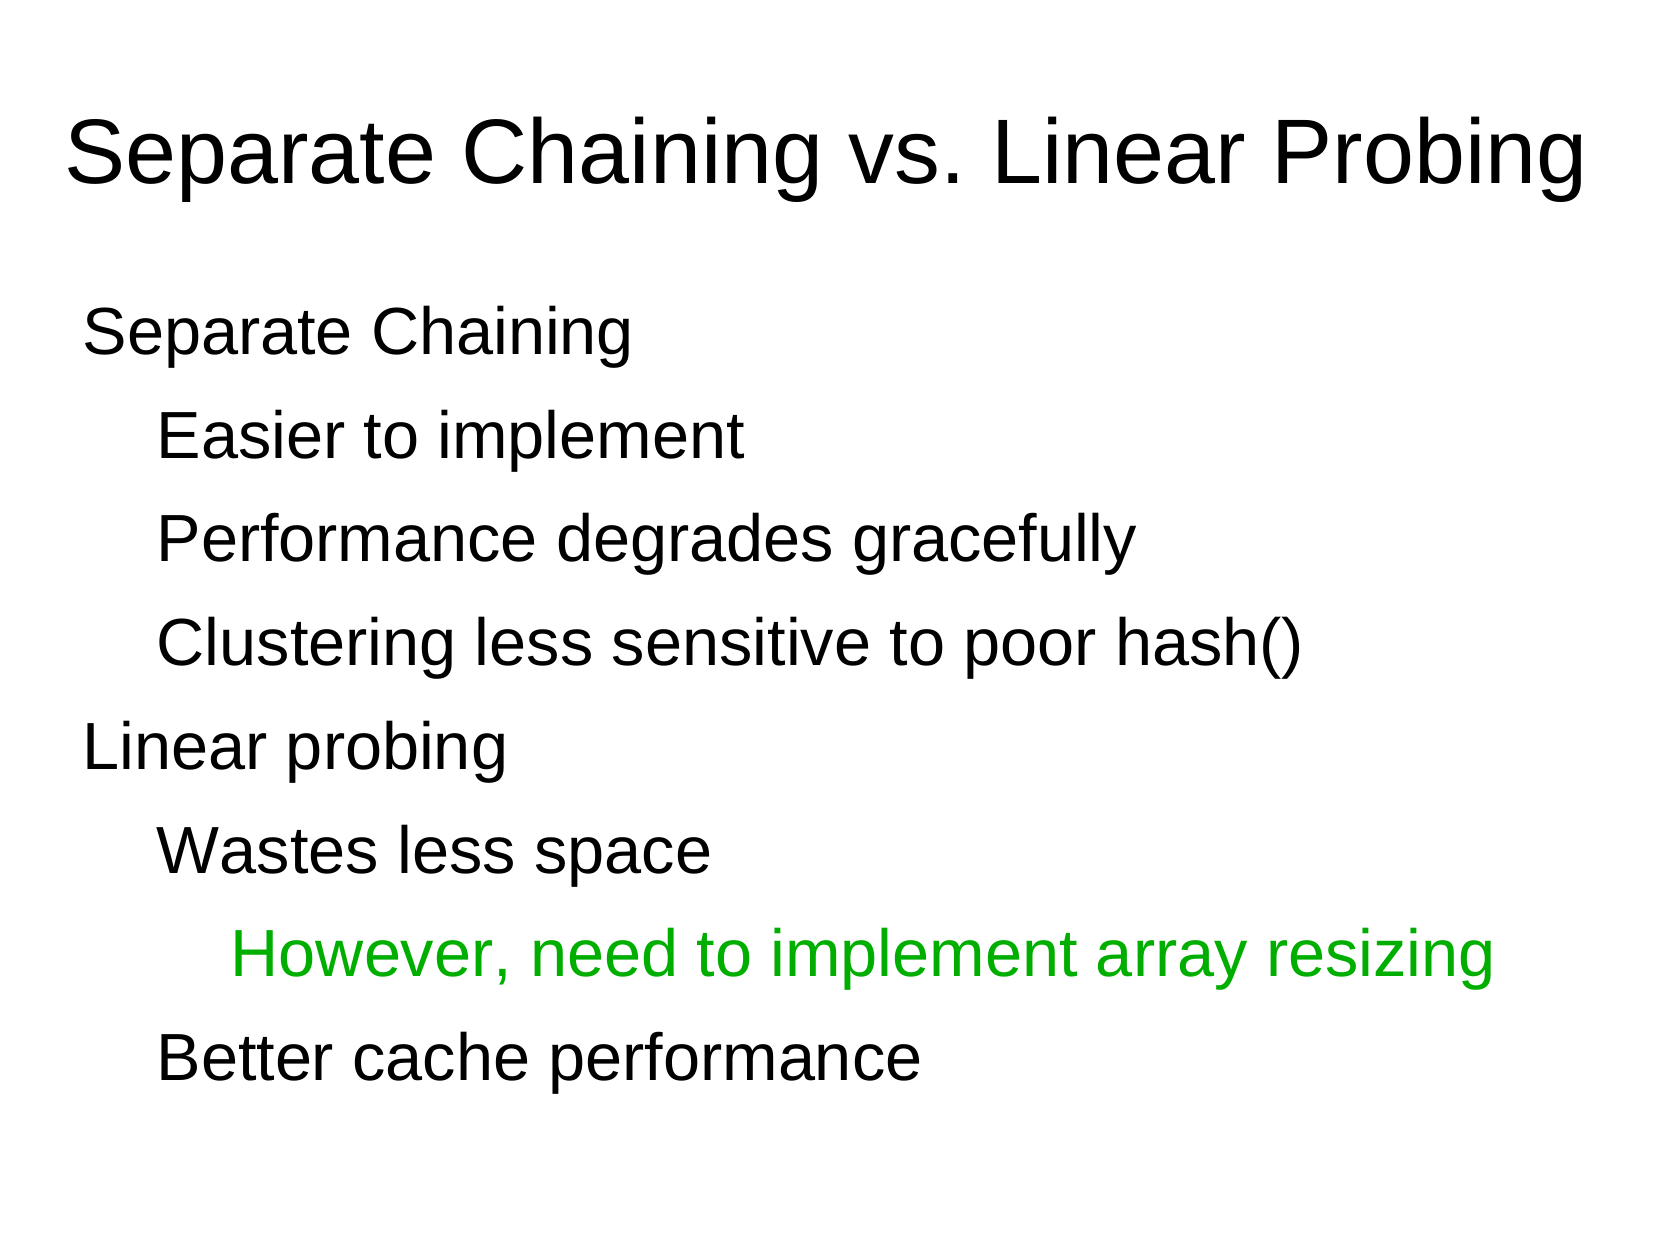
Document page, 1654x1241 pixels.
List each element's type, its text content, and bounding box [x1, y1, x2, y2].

list Separate Chaining Easier to implement Performance degrades gracefully Clustering less sensitive to poor hash() Linear probing Wastes less space However, need to implement array resizing Better cache performance [82, 290, 1571, 1109]
title Separate Chaining vs. Linear Probing [0, 49, 1654, 257]
